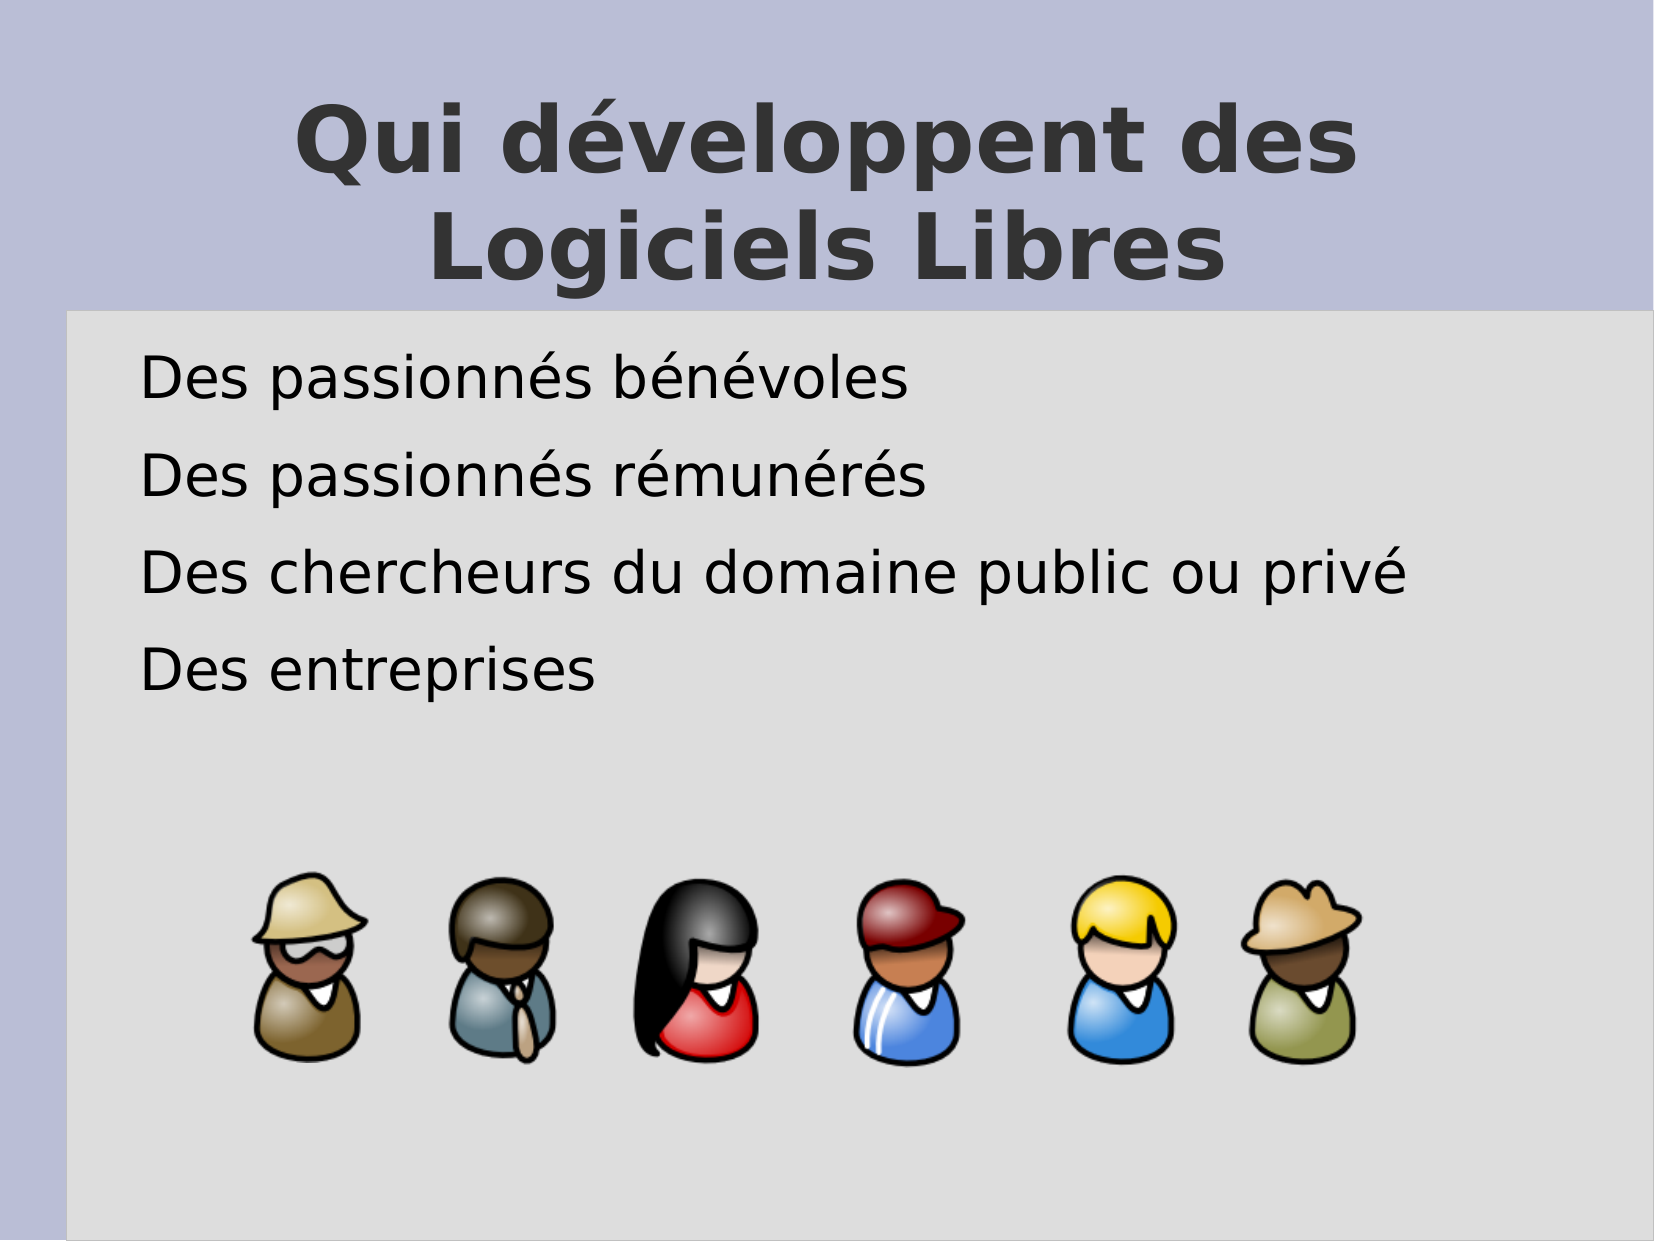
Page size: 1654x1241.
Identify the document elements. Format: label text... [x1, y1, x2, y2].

picture [602, 873, 798, 1069]
picture [212, 867, 601, 1068]
title Qui développent des Logiciels Libres [121, 87, 1534, 302]
picture [807, 871, 1003, 1068]
picture [1025, 871, 1398, 1068]
list Des passionnés bénévoles Des passionnés rémunérés Des chercheurs du domaine public ou privé Des entreprises [121, 344, 1534, 1127]
